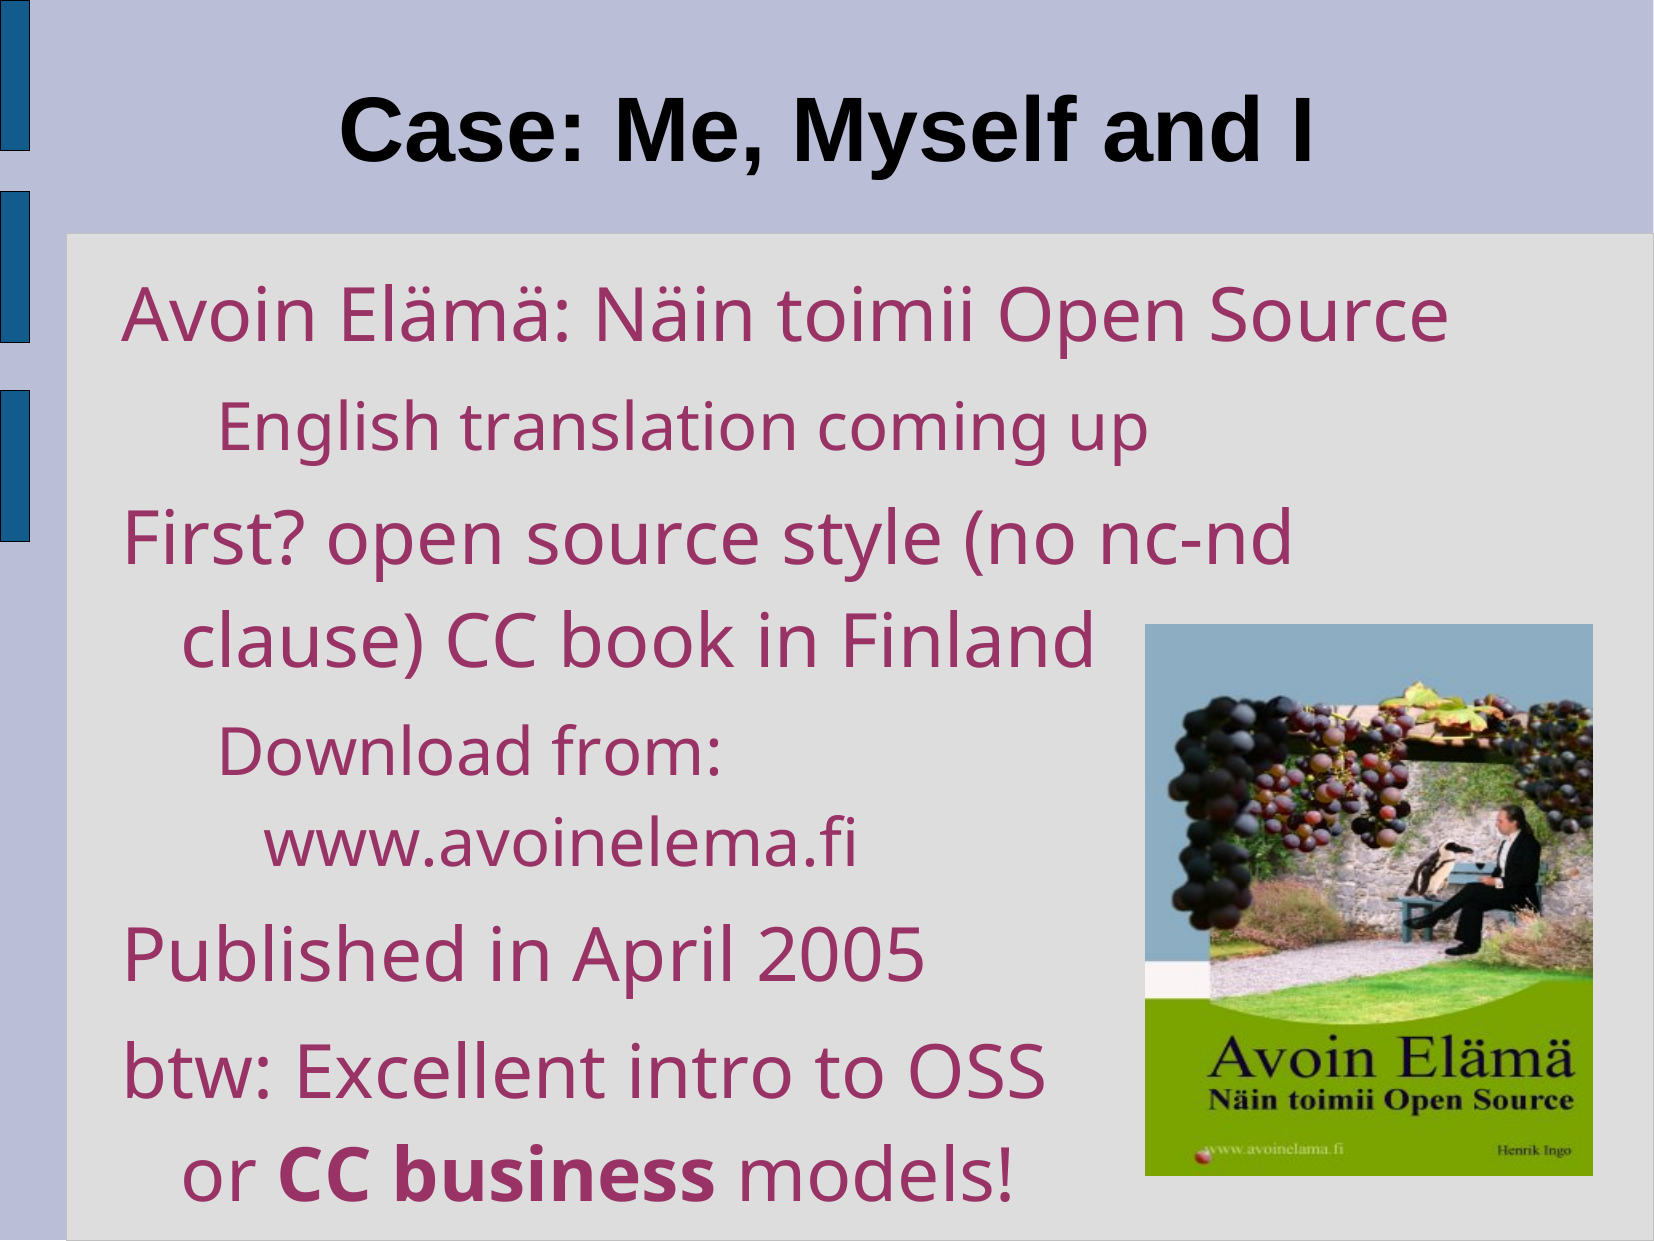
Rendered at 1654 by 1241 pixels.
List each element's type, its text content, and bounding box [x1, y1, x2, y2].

list Avoin Elämä: Näin toimii Open Source English translation coming up First? open source style (no nc-nd clause) CC book in Finland Download from: www.avoinelema.fi Published in April 2005 btw: Excellent intro to OSS or CC business models! [121, 261, 1534, 1127]
title Case: Me, Myself and I [121, 26, 1534, 234]
picture [1145, 624, 1593, 1176]
